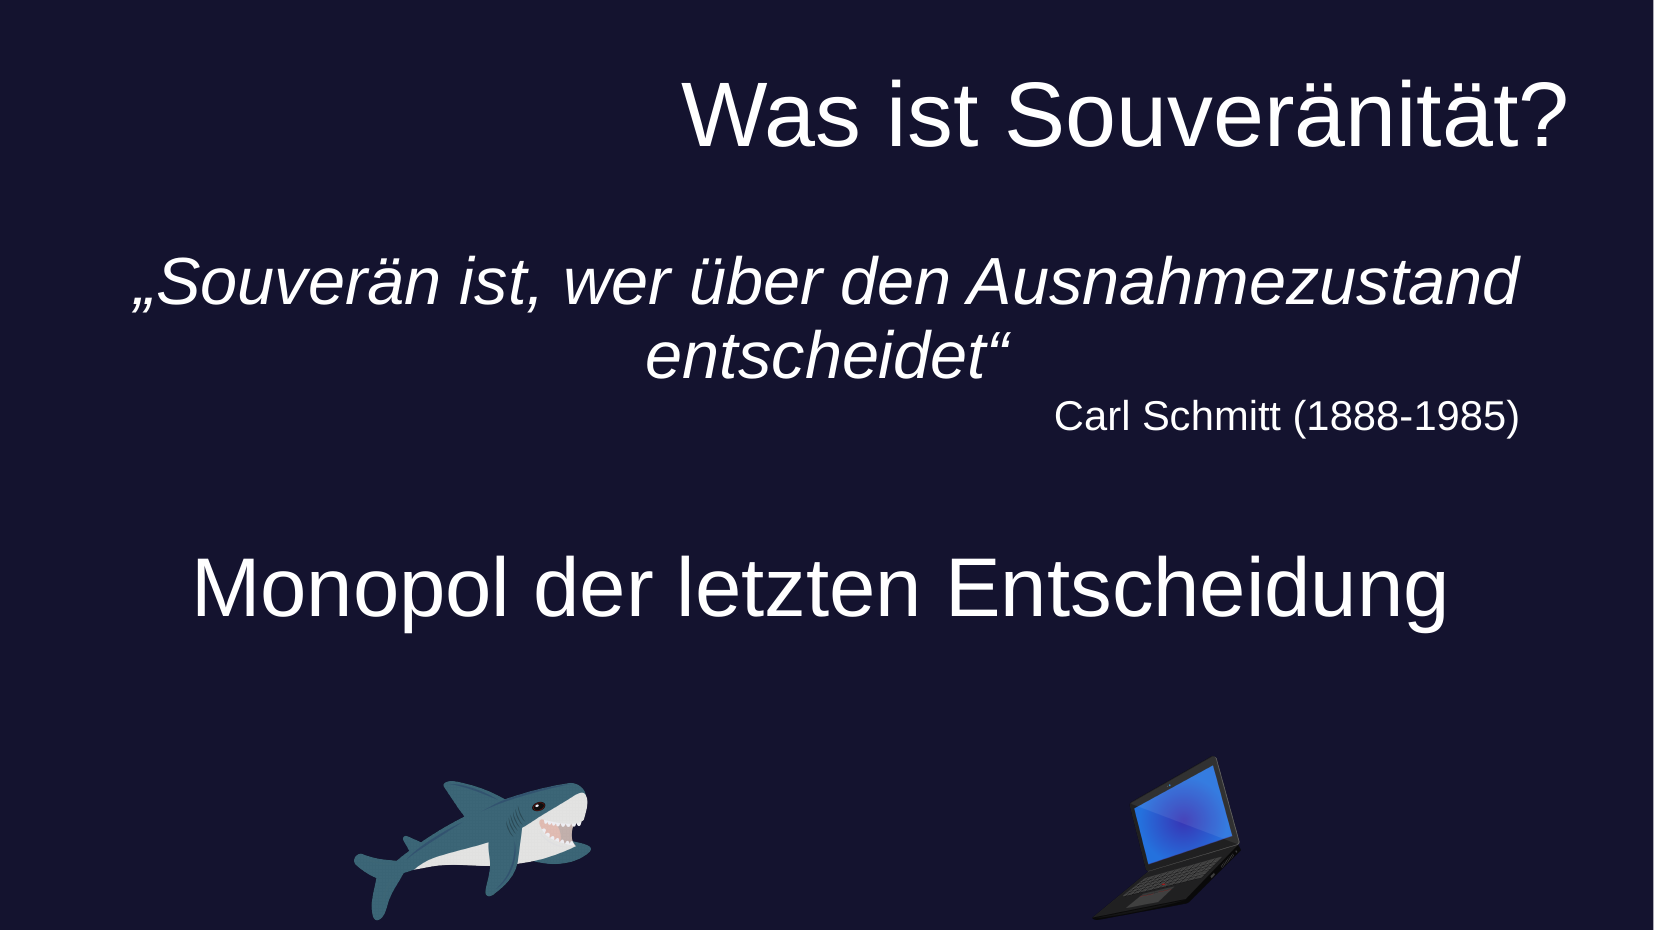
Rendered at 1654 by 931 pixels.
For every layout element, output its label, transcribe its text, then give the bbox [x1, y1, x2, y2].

title Was ist Souveränität? [82, 37, 1571, 193]
subtitle Monopol der letzten Entscheidung [76, 408, 1565, 768]
text_box „Souverän ist, wer über den Ausnahmezustand entscheidet“ Carl Schmitt (1888-1985) [119, 236, 1536, 448]
picture [354, 781, 591, 931]
picture [1092, 768, 1241, 920]
